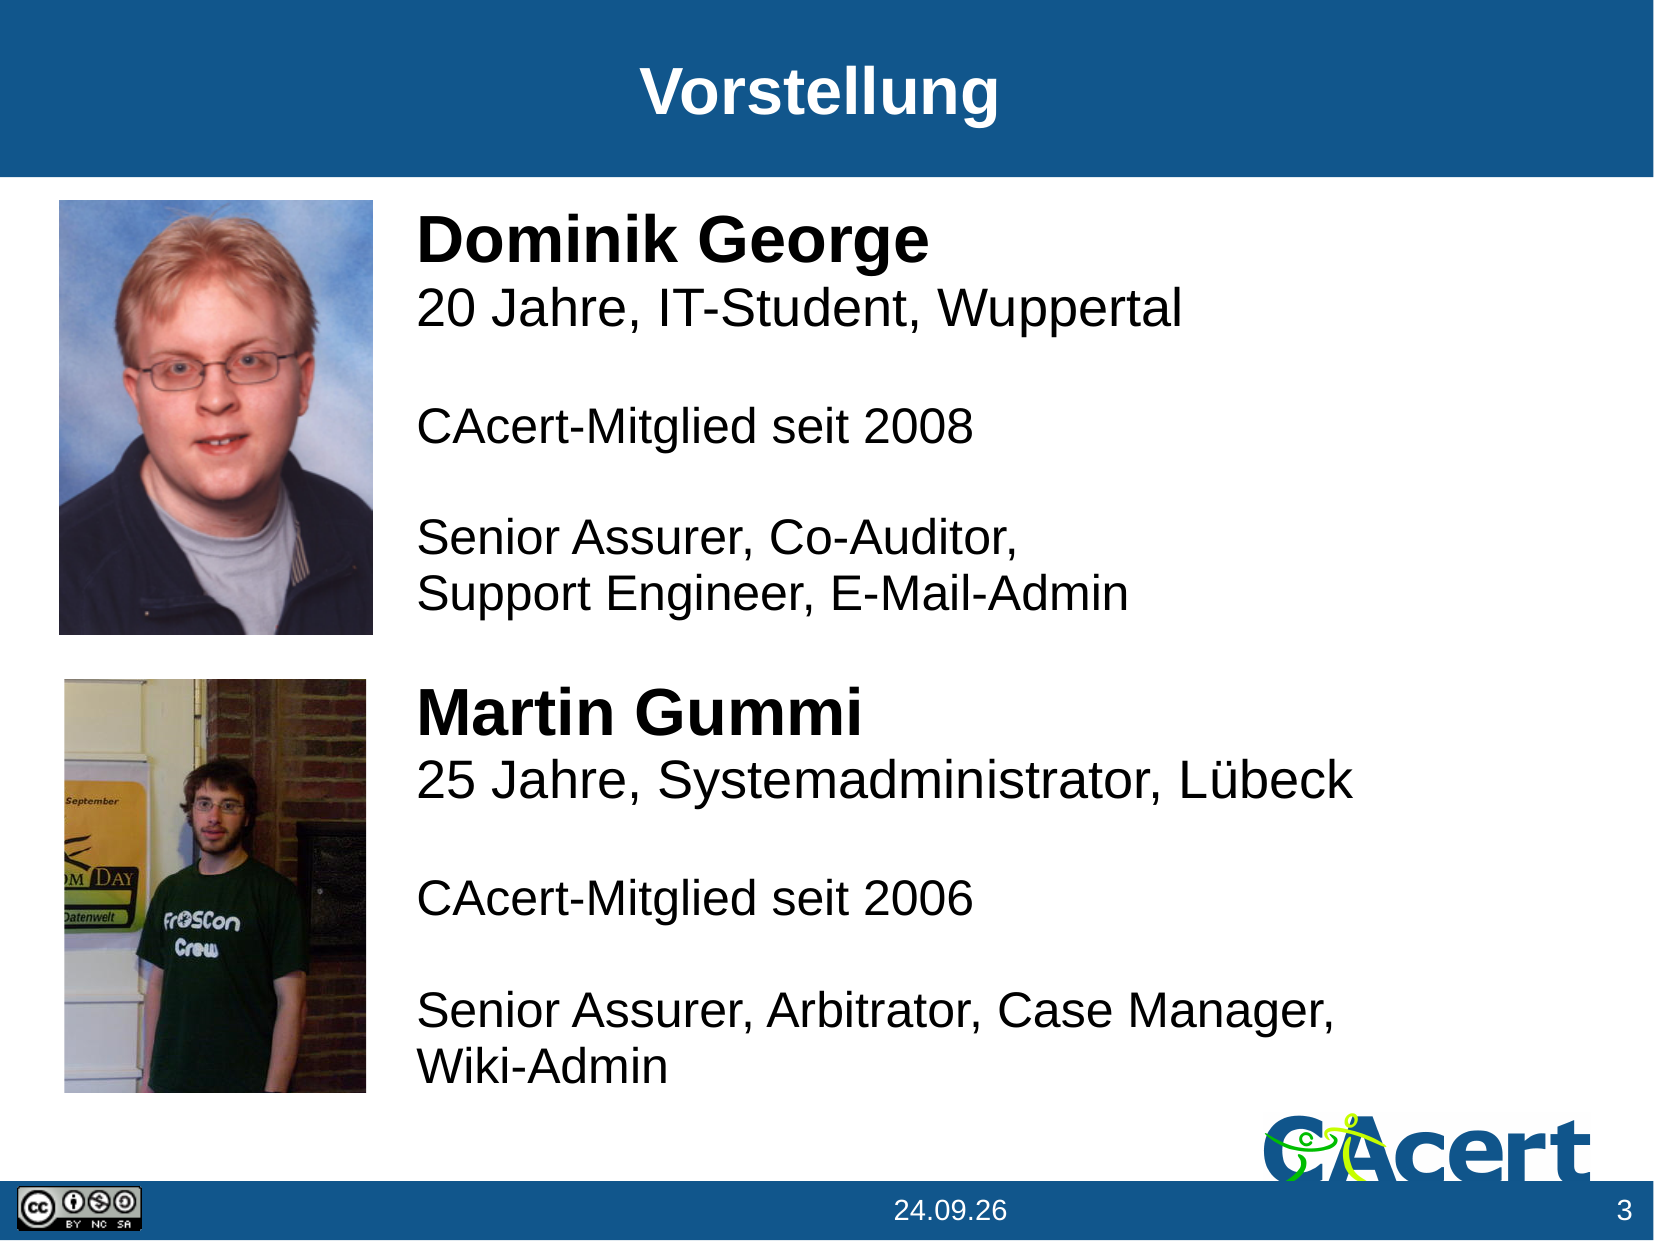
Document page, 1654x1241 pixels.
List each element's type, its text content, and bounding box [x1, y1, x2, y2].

text_box Martin Gummi 25 Jahre, Systemadministrator, Lübeck CAcert-Mitglied seit 2006 Senior Assurer, Arbitrator, Case Manager, Wiki-Admin [401, 667, 1642, 1102]
picture [59, 200, 373, 635]
picture [17, 1186, 142, 1231]
text_box Dominik George 20 Jahre, IT-Student, Wuppertal CAcert-Mitglied seit 2008 Senior Assurer, Co-Auditor, Support Engineer, E-Mail-Admin [401, 194, 1642, 629]
picture [1263, 1112, 1591, 1181]
picture [64, 679, 367, 1093]
title Vorstellung [76, 17, 1565, 166]
